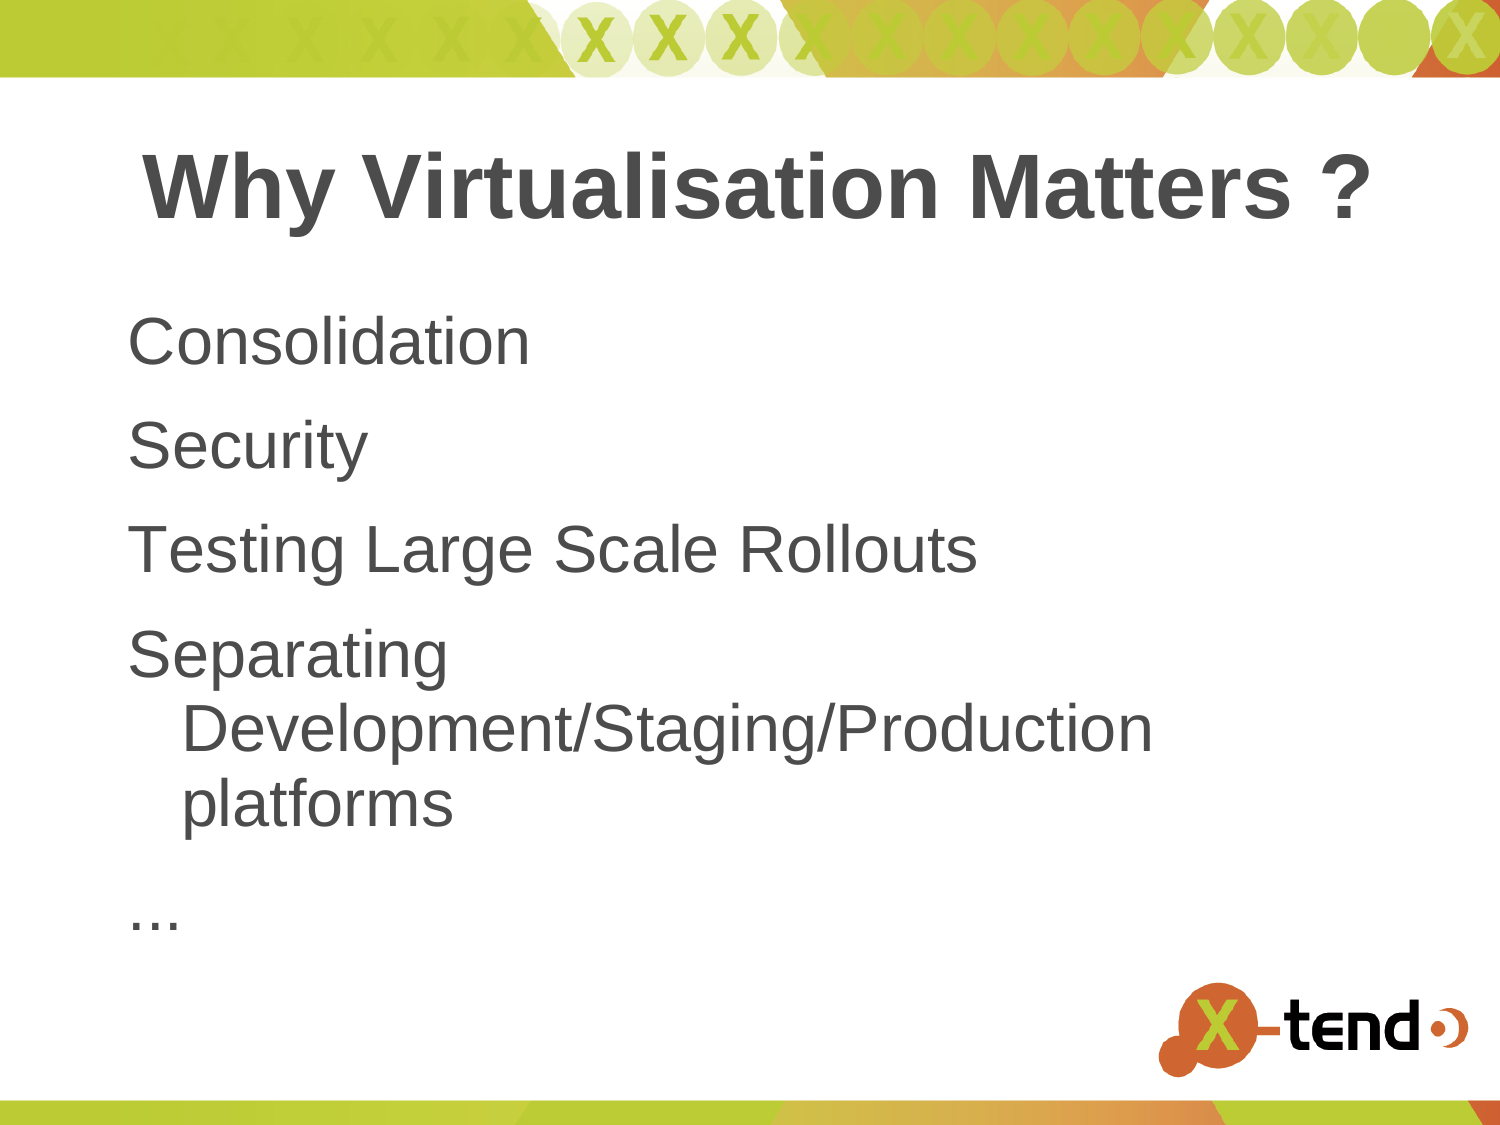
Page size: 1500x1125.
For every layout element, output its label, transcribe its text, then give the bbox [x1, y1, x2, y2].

list Consolidation Security Testing Large Scale Rollouts Separating Development/Staging/Production platforms ... [110, 199, 1392, 1125]
title Why Virtualisation Matters ? [110, 93, 1392, 199]
picture [0, 0, 1500, 1125]
